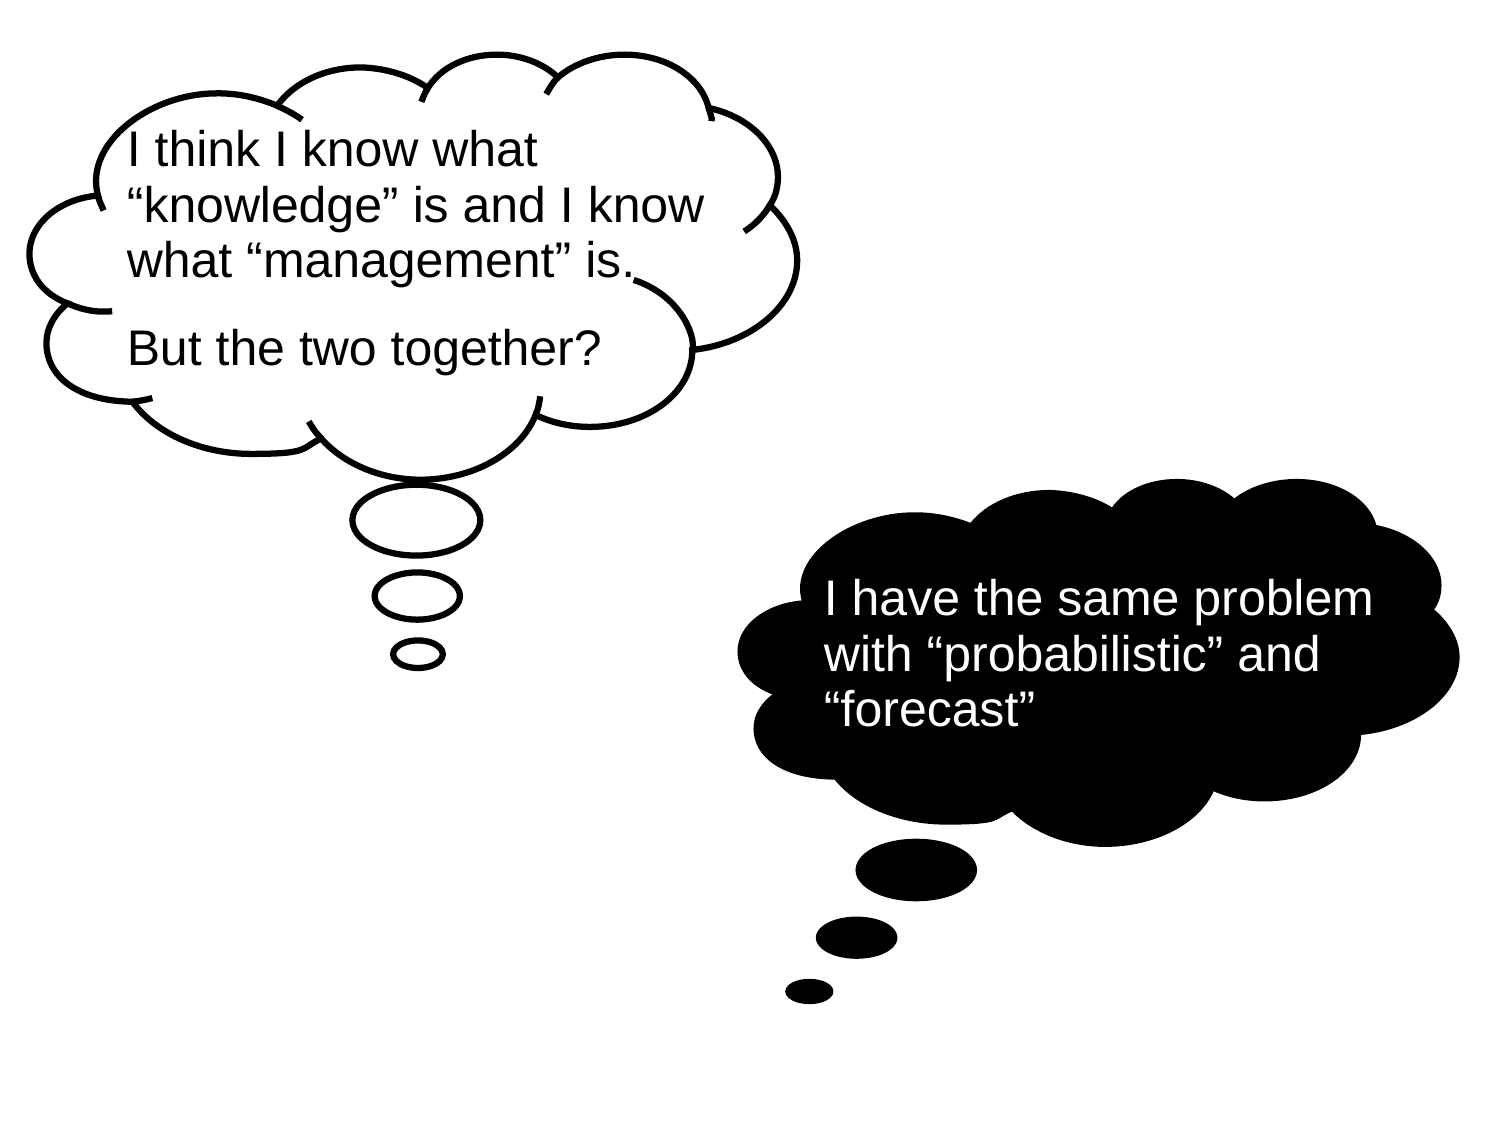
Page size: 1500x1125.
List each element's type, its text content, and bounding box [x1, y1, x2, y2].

text_box I have the same problem with “probabilistic” and “forecast” [809, 562, 1459, 746]
text_box [816, 917, 897, 959]
text_box I think I know what “knowledge” is and I know what “management” is. But the two together? [112, 113, 739, 384]
text_box [738, 479, 1435, 847]
text_box [856, 839, 977, 901]
text_box [785, 979, 833, 1004]
